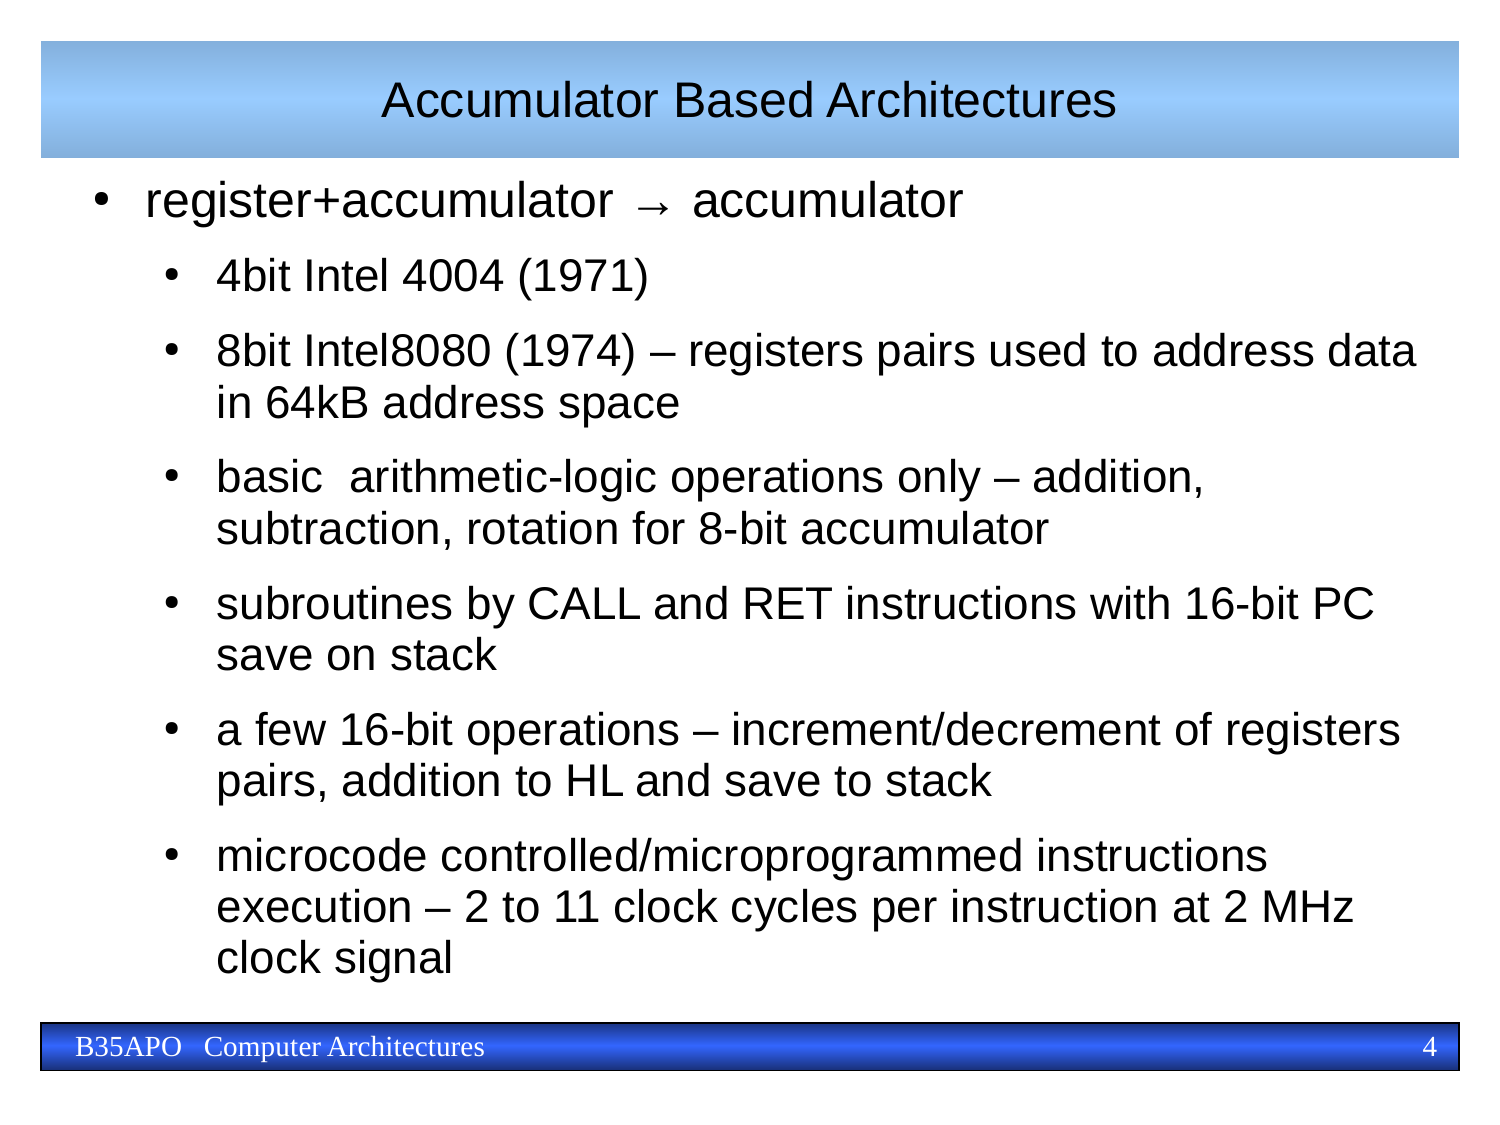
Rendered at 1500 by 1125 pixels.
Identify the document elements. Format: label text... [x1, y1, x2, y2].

list register+accumulator → accumulator 4bit Intel 4004 (1971) 8bit Intel8080 (1974) – registers pairs used to address data in 64kB address space basic arithmetic-logic operations only – addition, subtraction, rotation for 8-bit accumulator subroutines by CALL and RET instructions with 16-bit PC save on stack a few 16-bit operations – increment/decrement of registers pairs, addition to HL and save to stack microcode controlled/microprogrammed instructions execution – 2 to 11 clock cycles per instruction at 2 MHz clock signal [75, 172, 1426, 1000]
title Accumulator Based Architectures [41, 41, 1459, 158]
